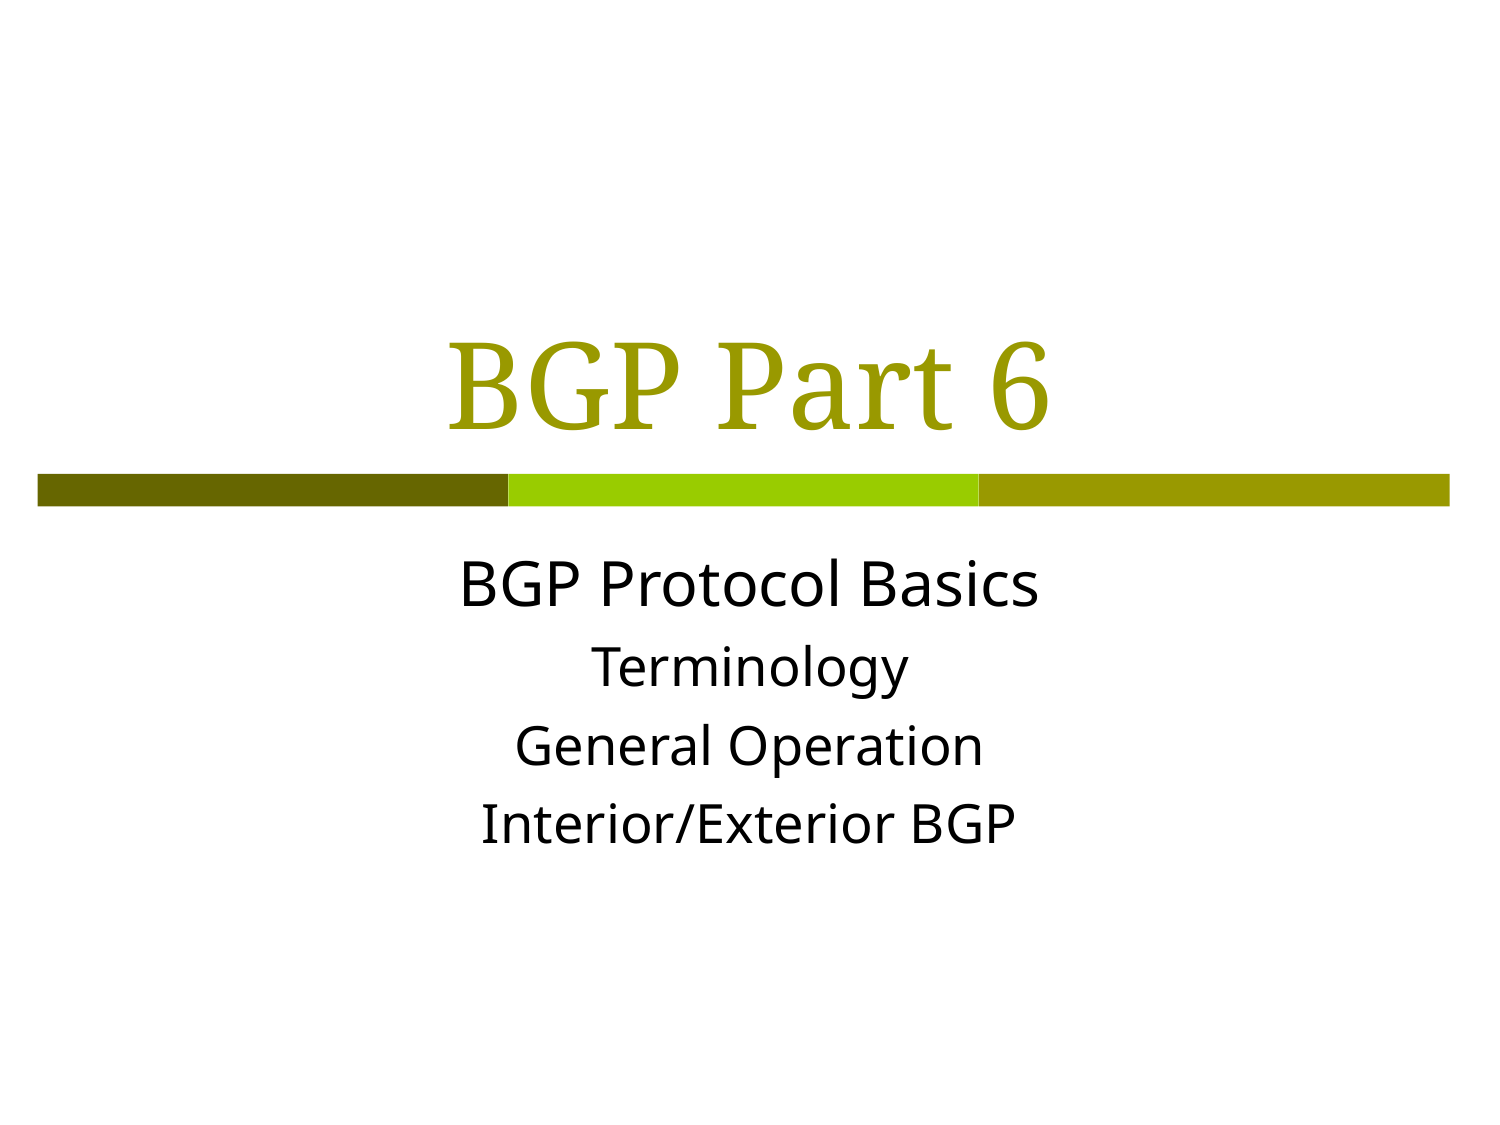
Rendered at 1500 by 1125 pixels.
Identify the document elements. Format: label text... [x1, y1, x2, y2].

title BGP Part 6 [112, 112, 1388, 462]
subtitle BGP Protocol Basics Terminology General Operation Interior/Exterior BGP [225, 536, 1276, 899]
